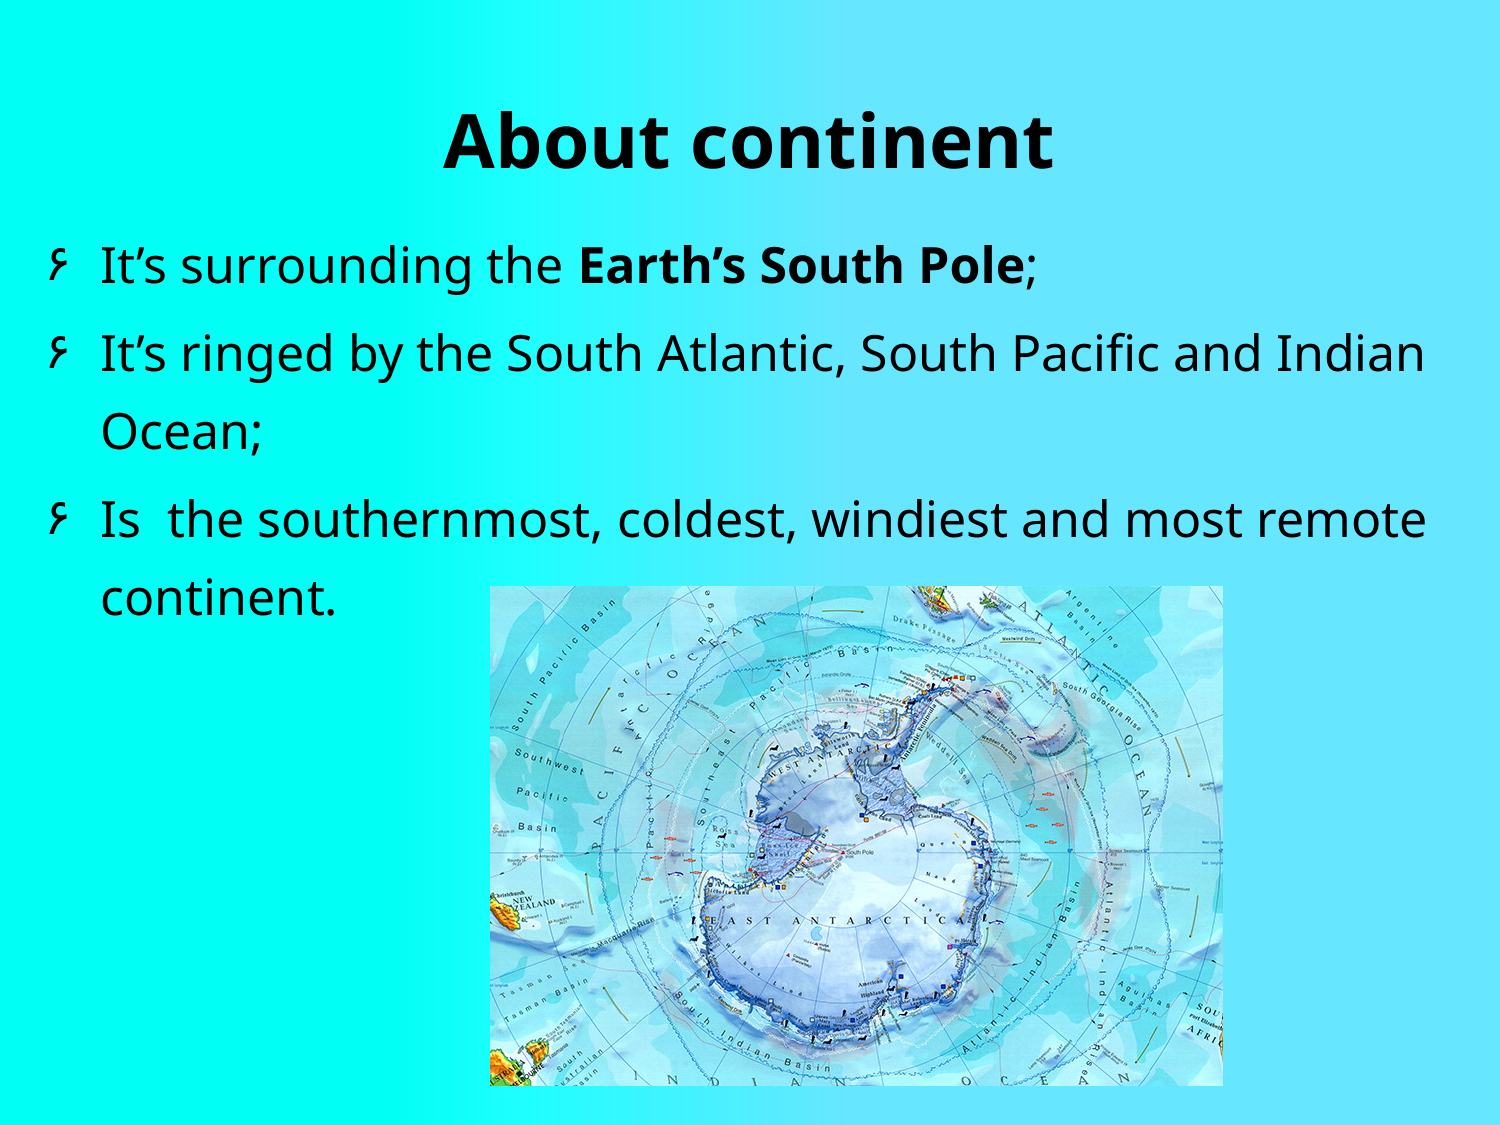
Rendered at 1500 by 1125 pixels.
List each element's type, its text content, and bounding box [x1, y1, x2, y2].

list It’s surrounding the Earth’s South Pole; It’s ringed by the South Atlantic, South Pacific and Indian Ocean; Is the southernmost, coldest, windiest and most remote continent. [29, 208, 1500, 951]
picture [0, 0, 1500, 1125]
title About continent [75, 45, 1425, 208]
